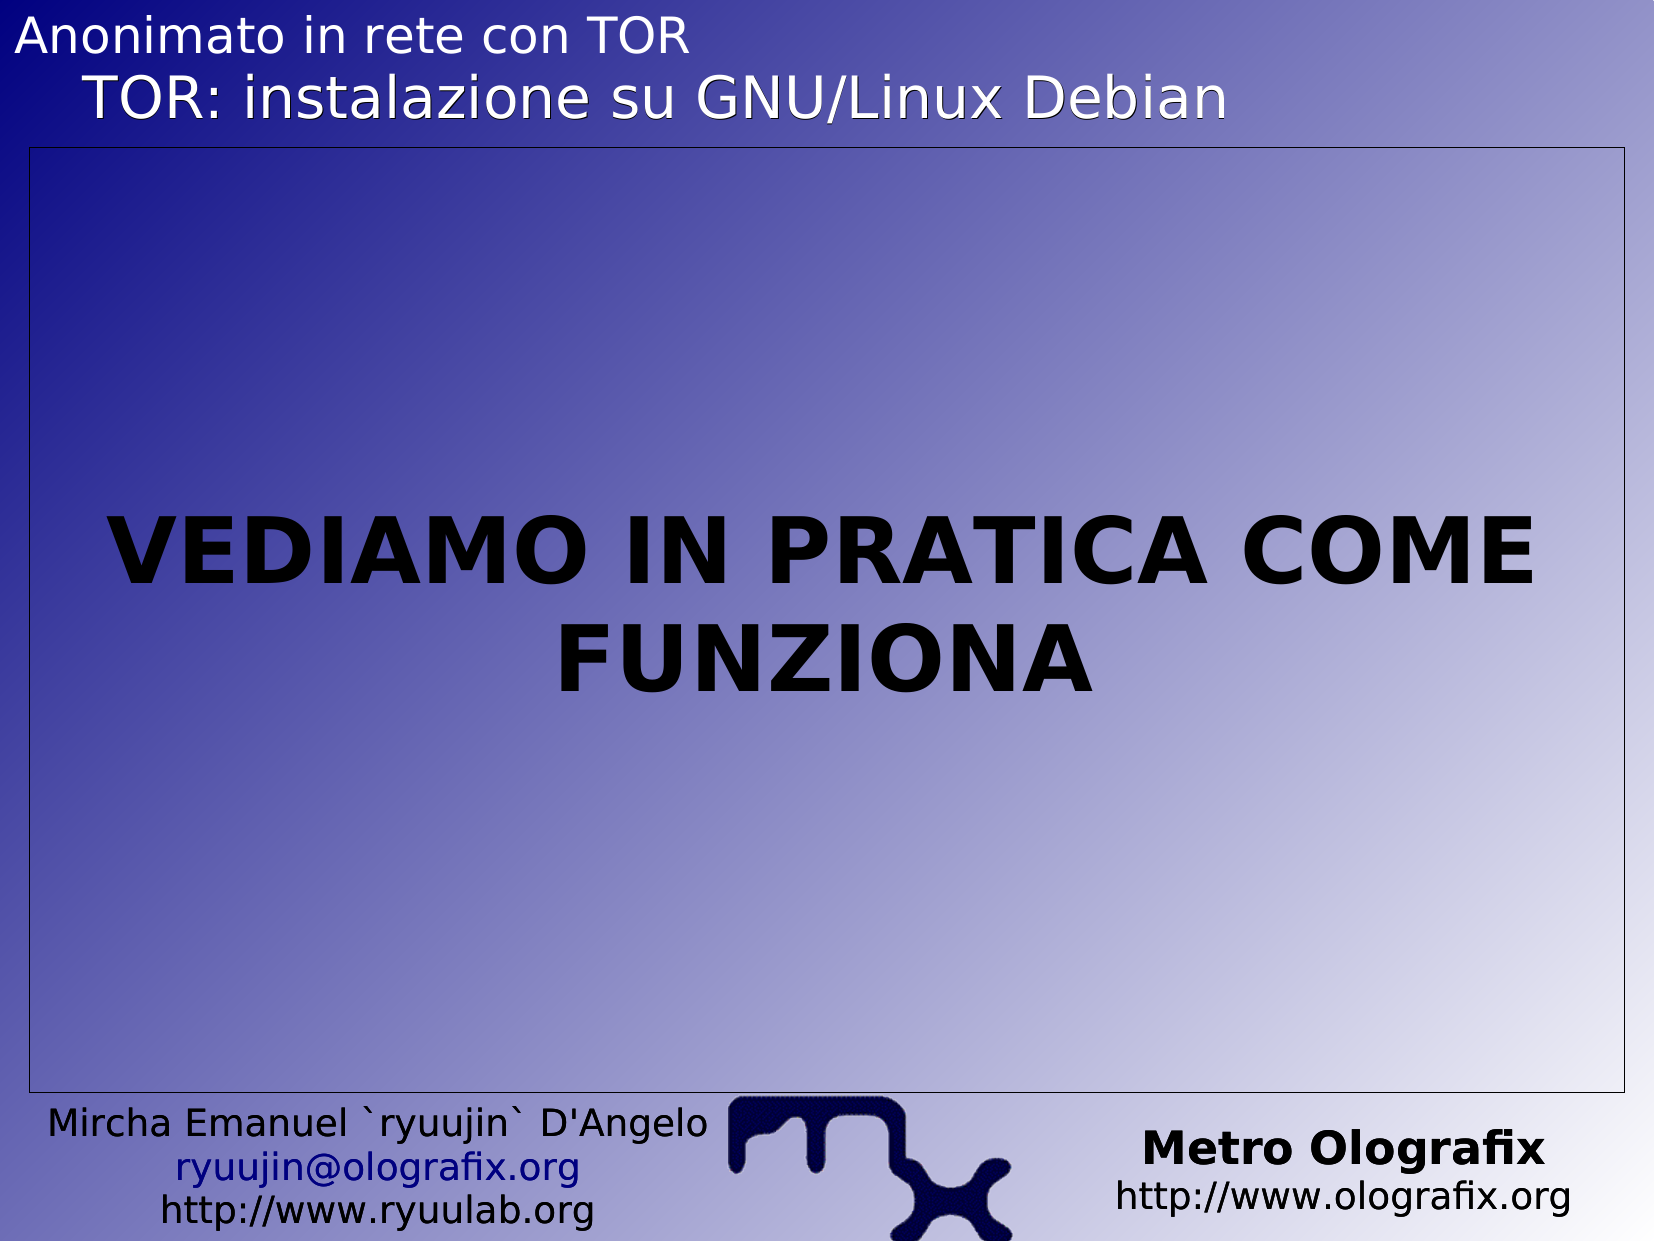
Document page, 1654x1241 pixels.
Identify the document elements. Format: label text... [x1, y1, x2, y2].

text_box VEDIAMO IN PRATICA COME FUNZIONA [60, 491, 1587, 917]
text_box Anonimato in rete con TOR [0, 0, 1595, 74]
text_box Mircha Emanuel `ryuujin` D'Angelo ryuujin@olografix.org http://www.ryuulab.org [0, 1094, 757, 1241]
text_box [53, 474, 1654, 549]
text_box Metro Olografix http://www.olografix.org [1034, 1114, 1654, 1227]
title TOR: instalazione su GNU/Linux Debian [82, 49, 1571, 148]
picture [717, 1070, 1031, 1241]
